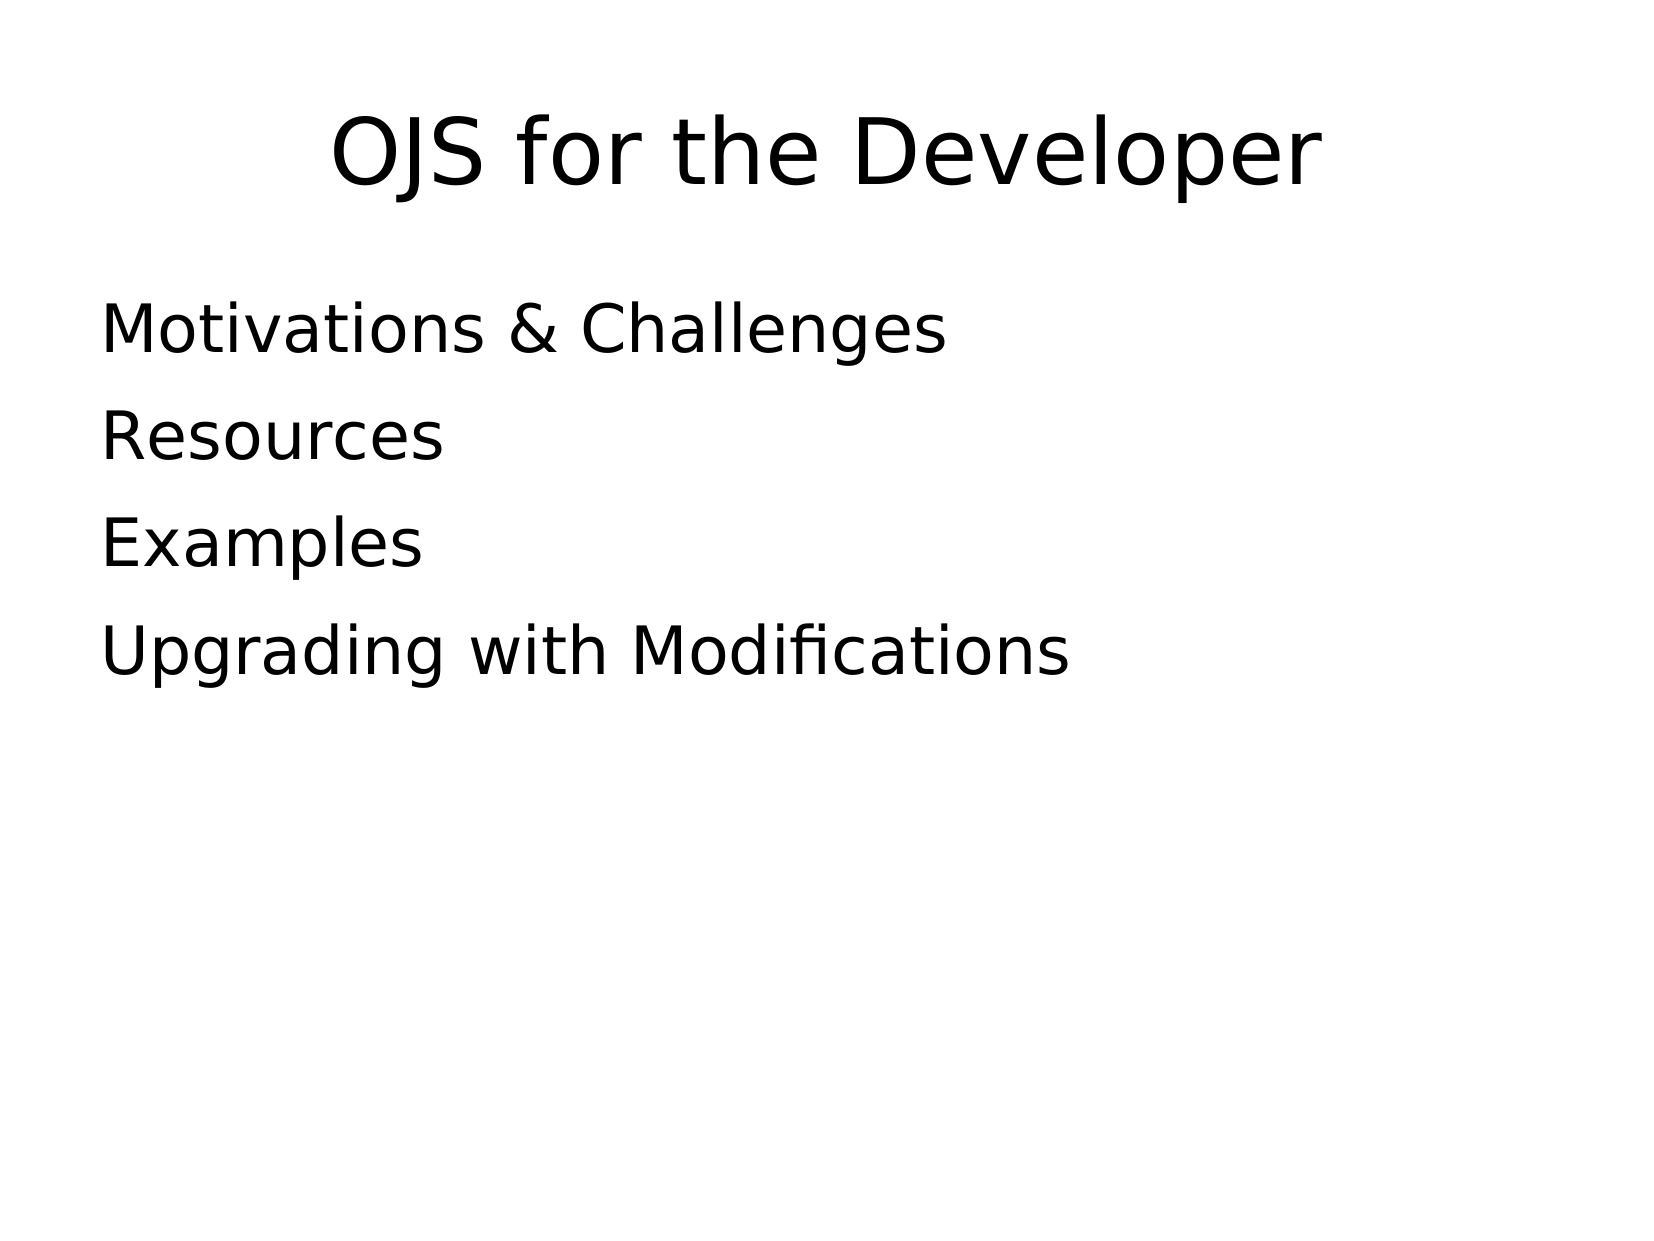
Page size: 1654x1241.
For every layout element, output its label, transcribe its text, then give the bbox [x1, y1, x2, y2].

list Motivations & Challenges Resources Examples Upgrading with Modifications [82, 290, 1571, 1094]
title OJS for the Developer [82, 56, 1571, 250]
